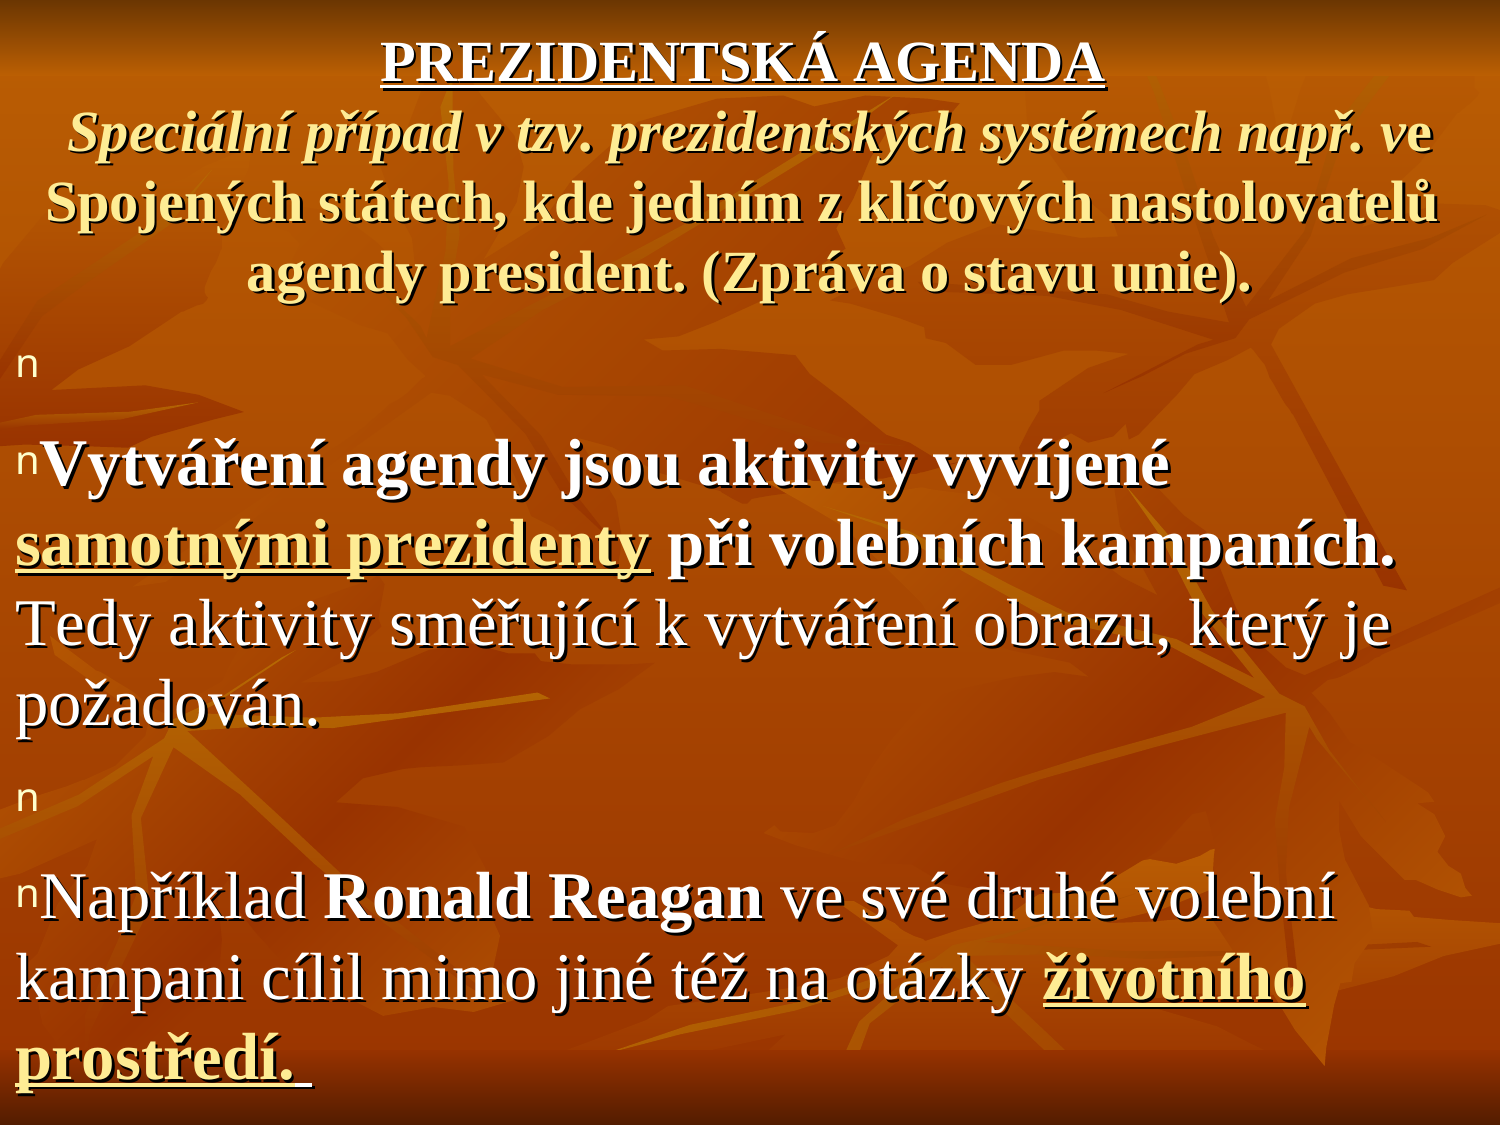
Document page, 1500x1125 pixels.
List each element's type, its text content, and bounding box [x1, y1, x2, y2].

list Vytváření agendy jsou aktivity vyvíjené samotnými prezidenty při volebních kampaních. Tedy aktivity směřující k vytváření obrazu, který je požadován. Například Ronald Reagan ve své druhé volební kampani cílil mimo jiné též na otázky životního prostředí. [0, 314, 1500, 1125]
title PREZIDENTSKÁ AGENDA Speciální případ v tzv. prezidentských systémech např. ve Spojených státech, kde jedním z klíčových nastolovatelů agendy president. (Zpráva o stavu unie). [0, 0, 1500, 314]
